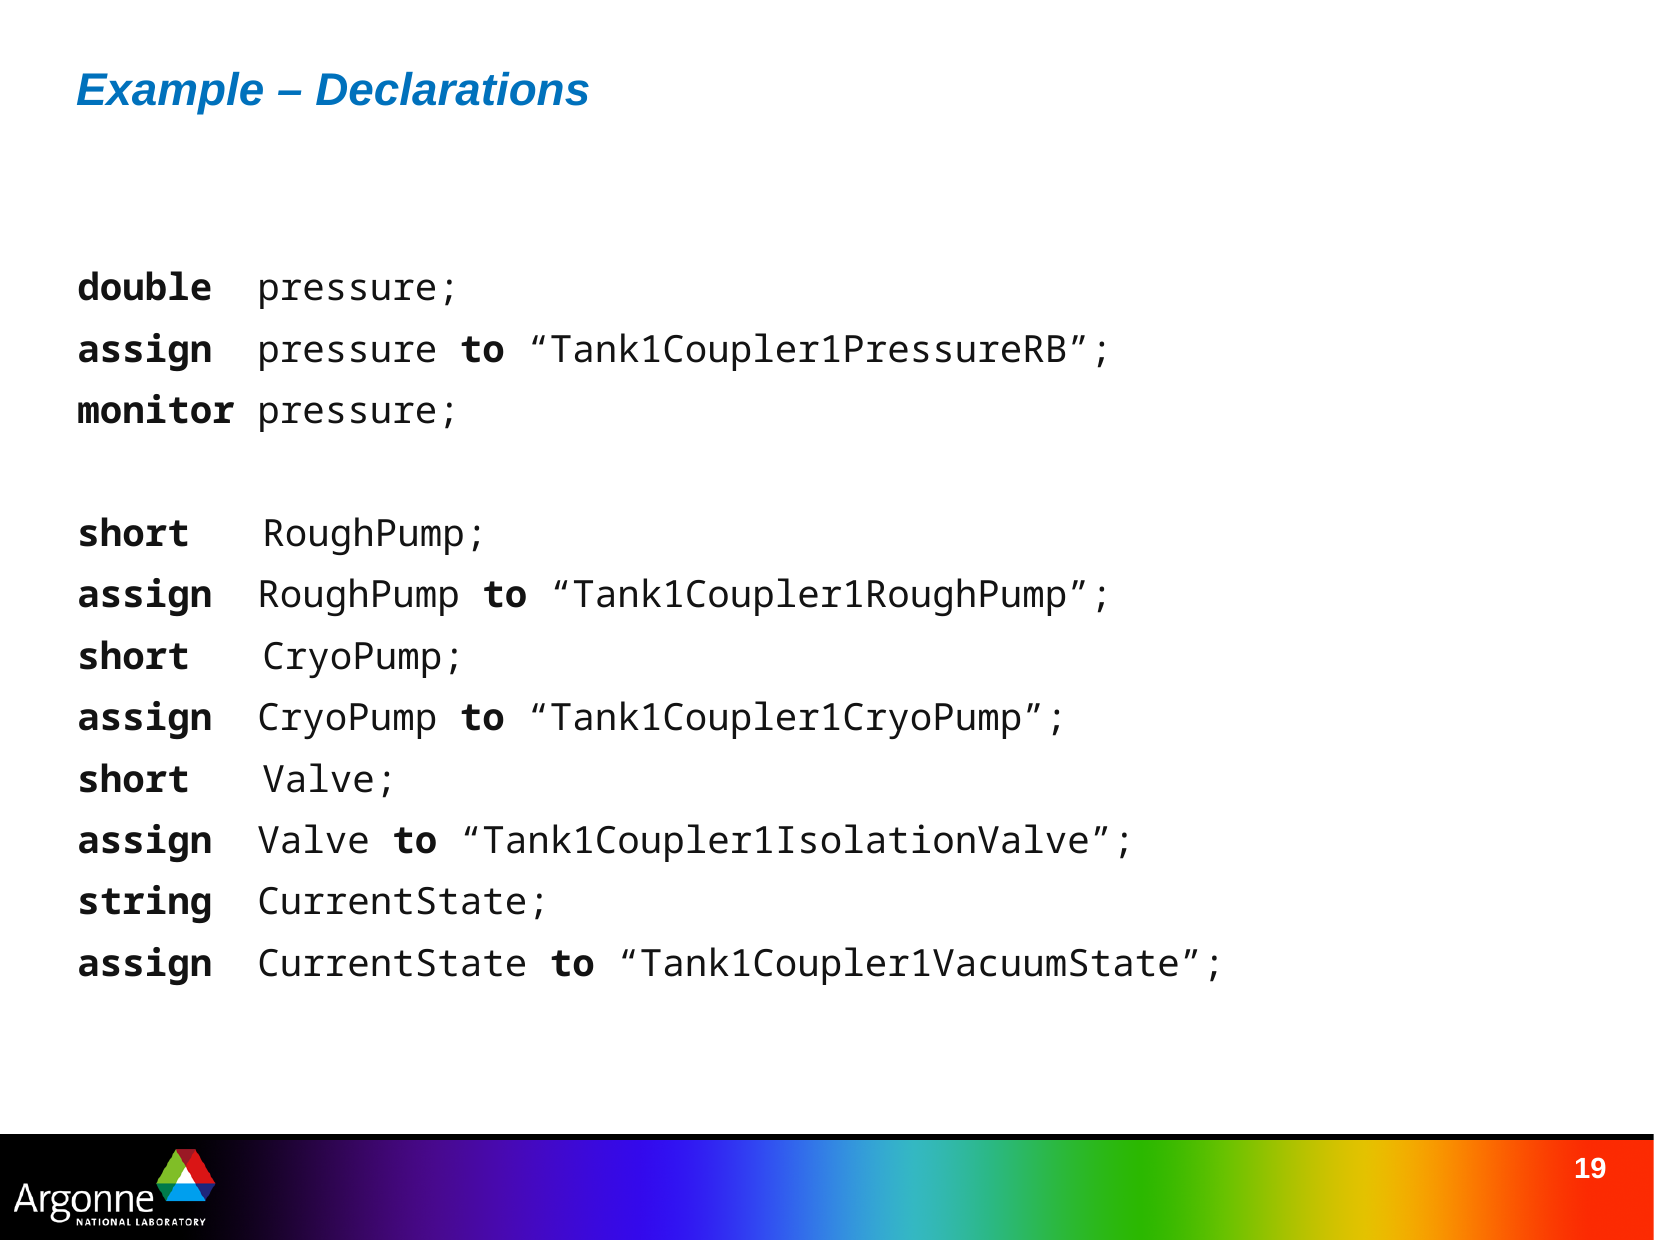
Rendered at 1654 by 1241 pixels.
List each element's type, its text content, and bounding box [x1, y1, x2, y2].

title Example – Declarations [61, 45, 1500, 123]
picture [0, 1134, 1654, 1240]
list double pressure; assign pressure to “Tank1Coupler1PressureRB”; monitor pressure; short RoughPump; assign RoughPump to “Tank1Coupler1RoughPump”; short CryoPump; assign CryoPump to “Tank1Coupler1CryoPump”; short Valve; assign Valve to “Tank1Coupler1IsolationValve”; string CurrentState; assign CurrentState to “Tank1Coupler1VacuumState”; [62, 253, 1498, 1082]
